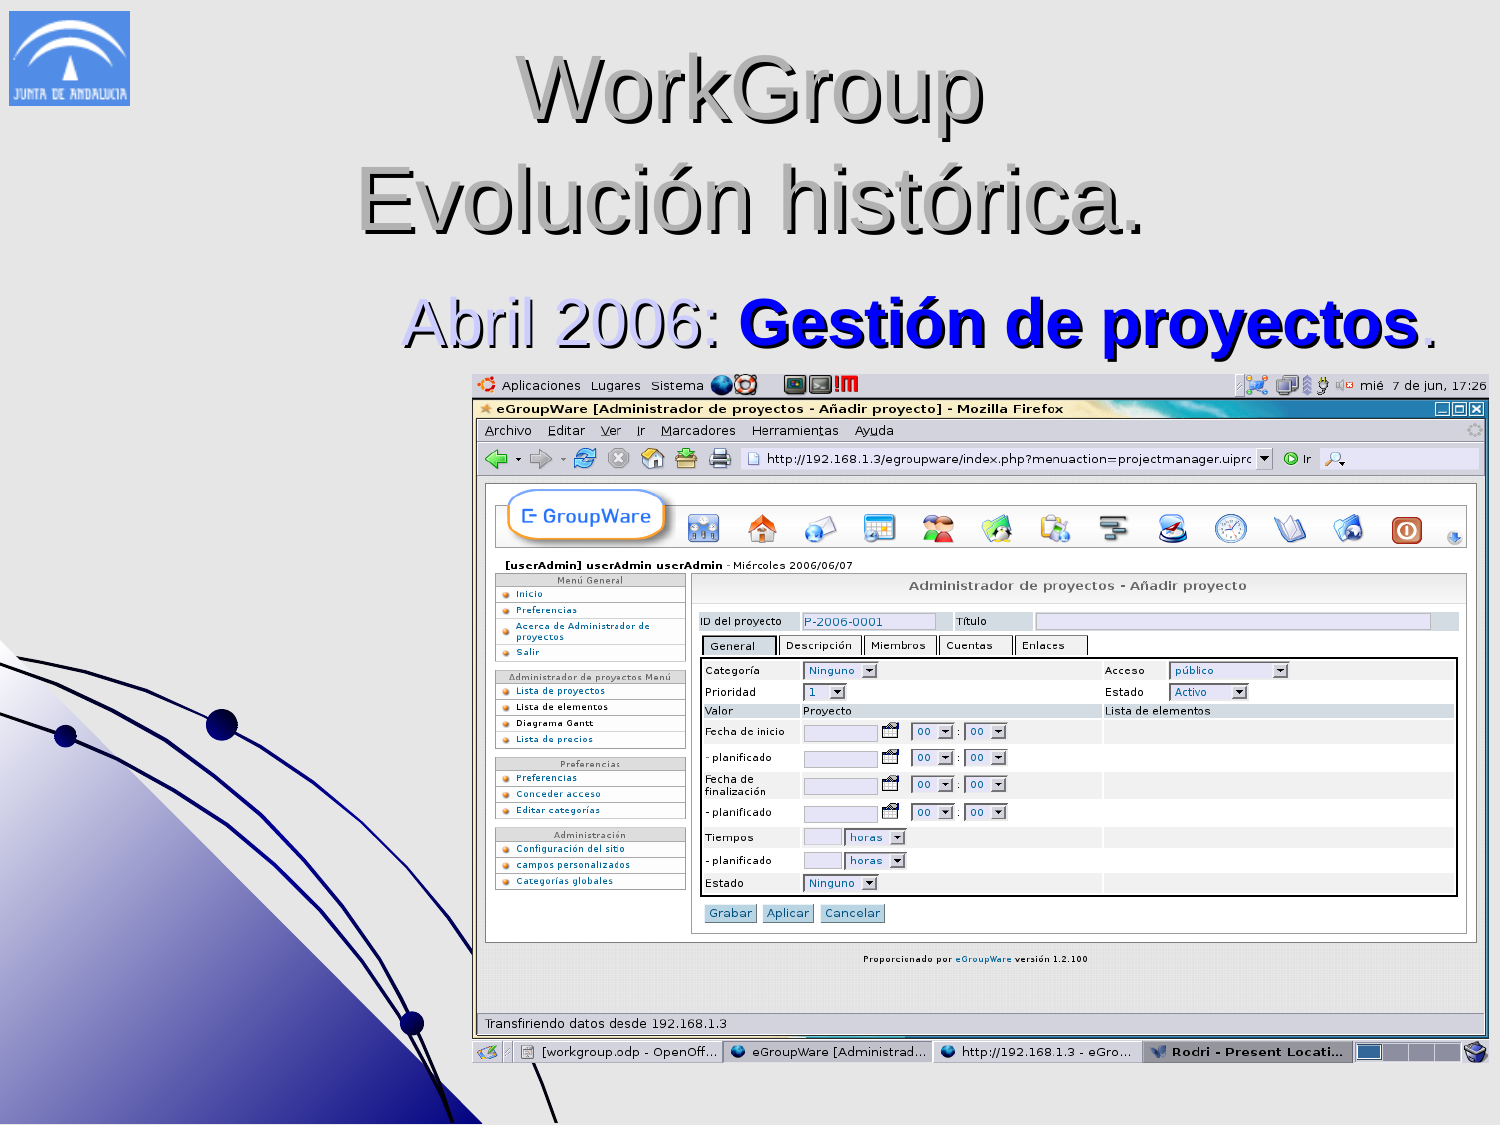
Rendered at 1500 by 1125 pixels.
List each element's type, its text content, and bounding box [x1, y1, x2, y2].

list Abril 2006: Gestión de proyectos. [401, 279, 1500, 355]
picture [472, 374, 1489, 1064]
title WorkGroup Evolución histórica. [75, 16, 1425, 262]
picture [9, 11, 130, 106]
